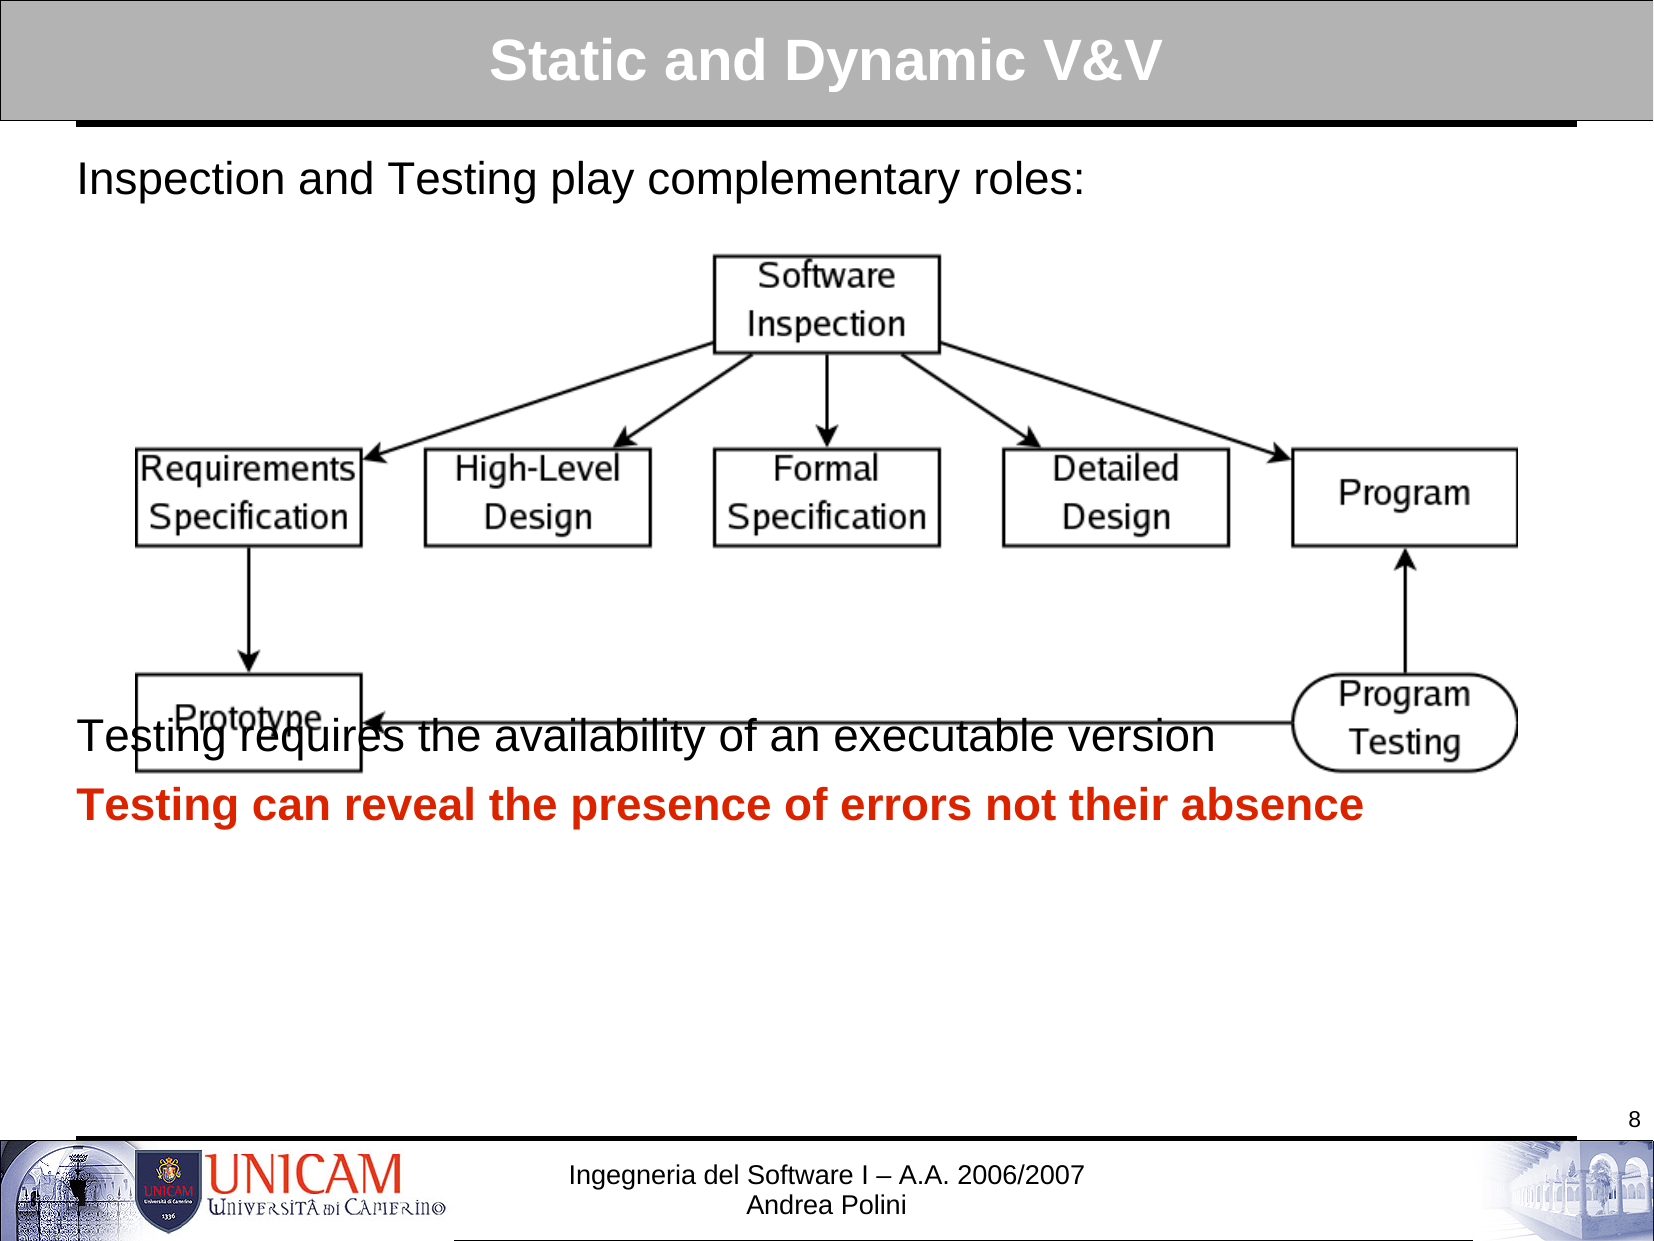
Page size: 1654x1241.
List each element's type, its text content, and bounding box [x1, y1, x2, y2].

title Static and Dynamic V&V [0, 0, 1653, 121]
picture [1473, 1141, 1654, 1241]
picture [0, 1141, 454, 1241]
list Inspection and Testing play complementary roles: Testing requires the availability of an executable version Testing can reveal the presence of errors not their absence [76, 152, 1577, 1017]
